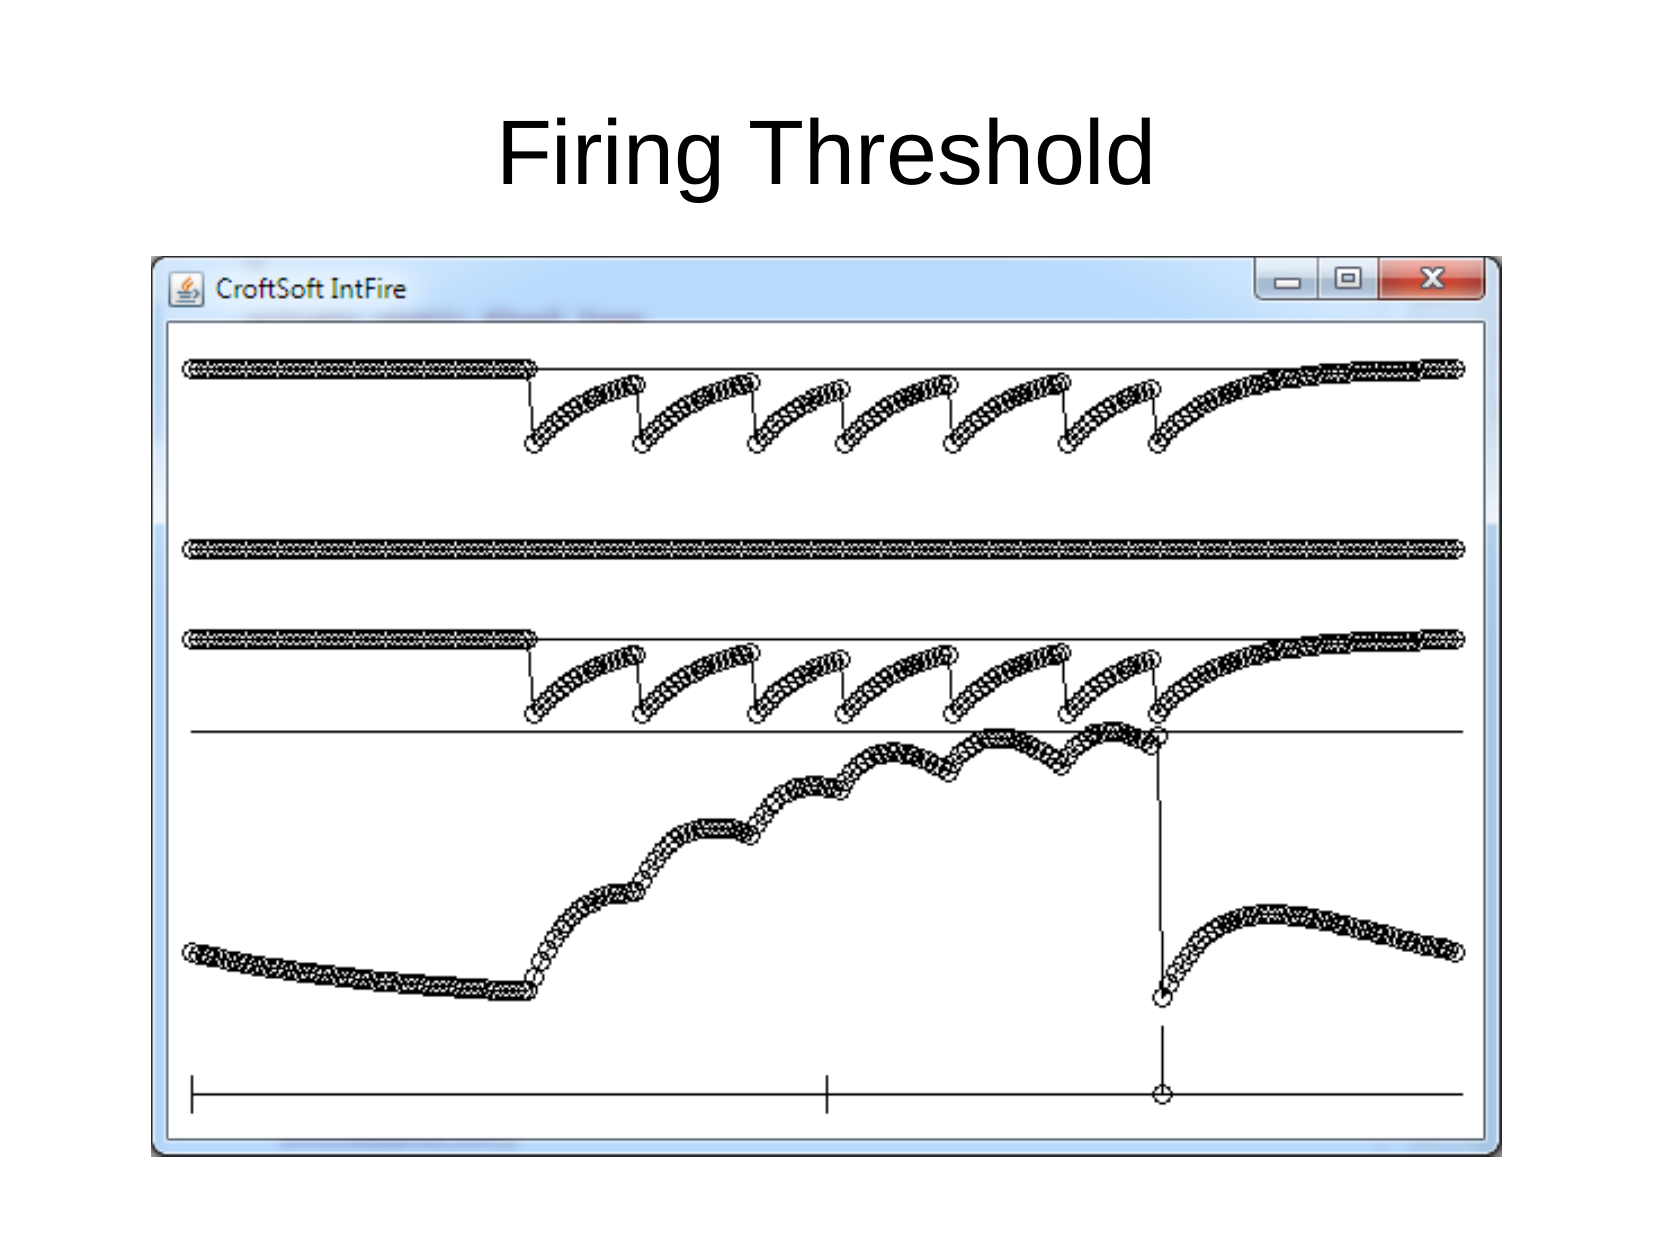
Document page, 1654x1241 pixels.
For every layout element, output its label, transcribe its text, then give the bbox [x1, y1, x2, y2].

picture [151, 256, 1502, 1157]
title Firing Threshold [82, 49, 1571, 257]
